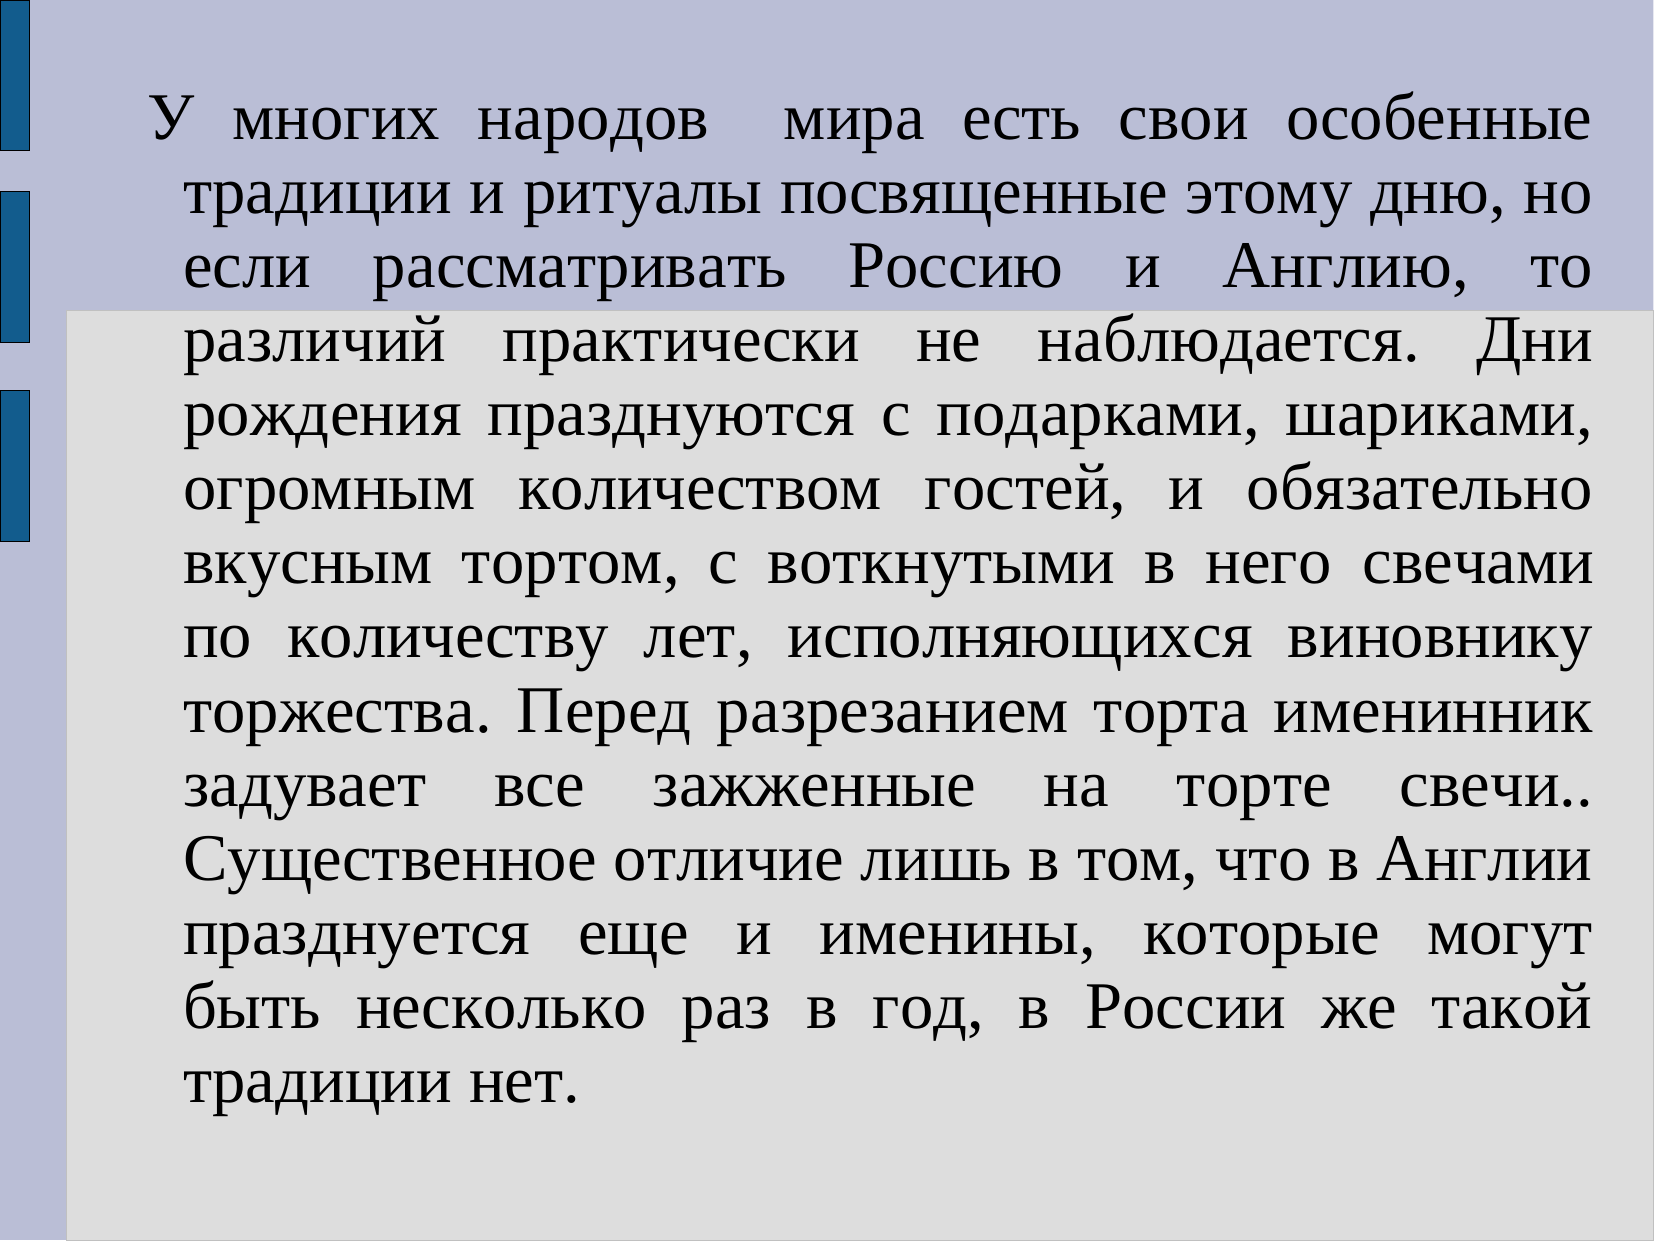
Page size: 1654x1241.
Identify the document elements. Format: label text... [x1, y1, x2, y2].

text_box У многих народов мира есть свои особенные традиции и ритуалы посвященные этому дню, но если рассматривать Россию и Англию, то различий практически не наблюдается. Дни рождения празднуются с подарками, шариками, огромным количеством гостей, и обязательно вкусным тортом, с воткнутыми в него свечами по количеству лет, исполняющихся виновнику торжества. Перед разрезанием торта именинник задувает все зажженные на торте свечи.. Существенное отличие лишь в том, что в Англии празднуется еще и именины, которые могут быть несколько раз в год, в России же такой традиции нет. [147, 80, 1595, 1117]
